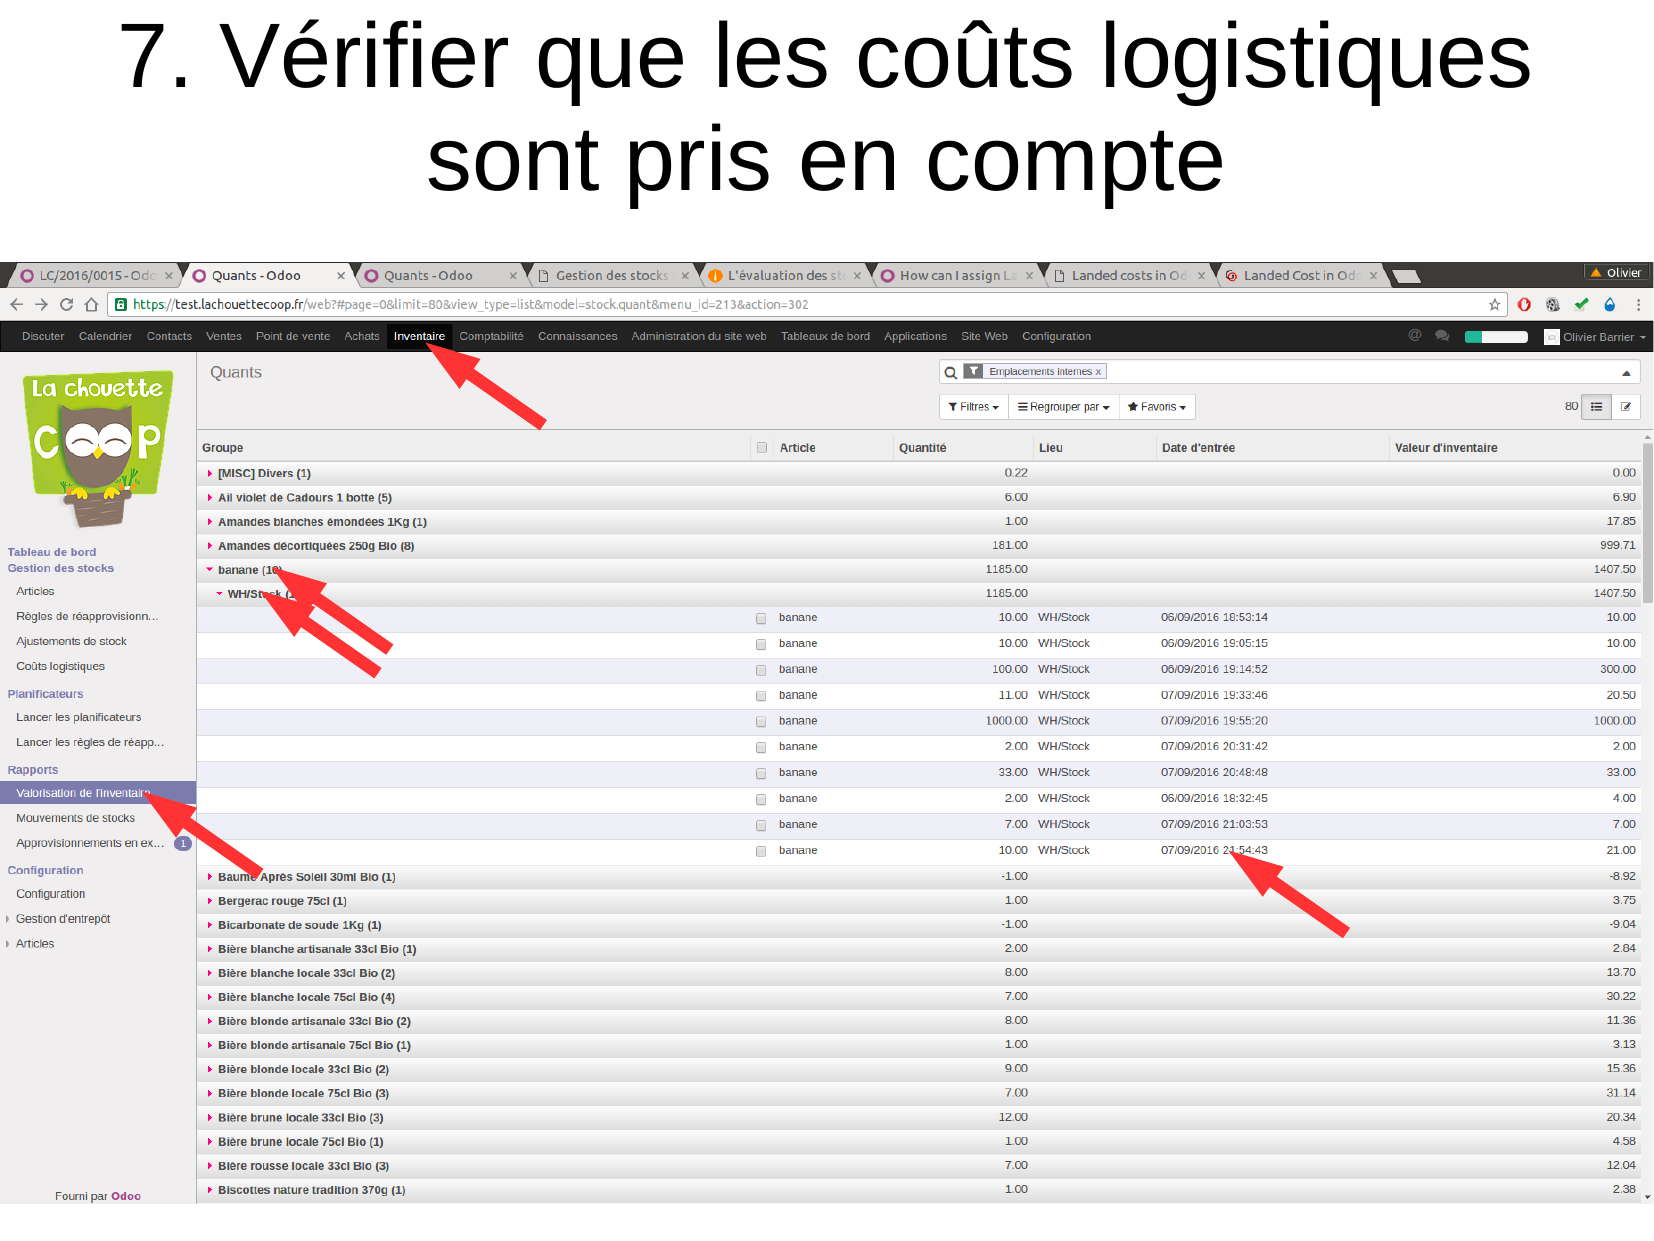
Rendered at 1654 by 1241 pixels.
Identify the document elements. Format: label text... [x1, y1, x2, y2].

title 7. Vérifier que les coûts logistiques sont pris en compte [82, 4, 1571, 210]
picture [0, 262, 1654, 1204]
